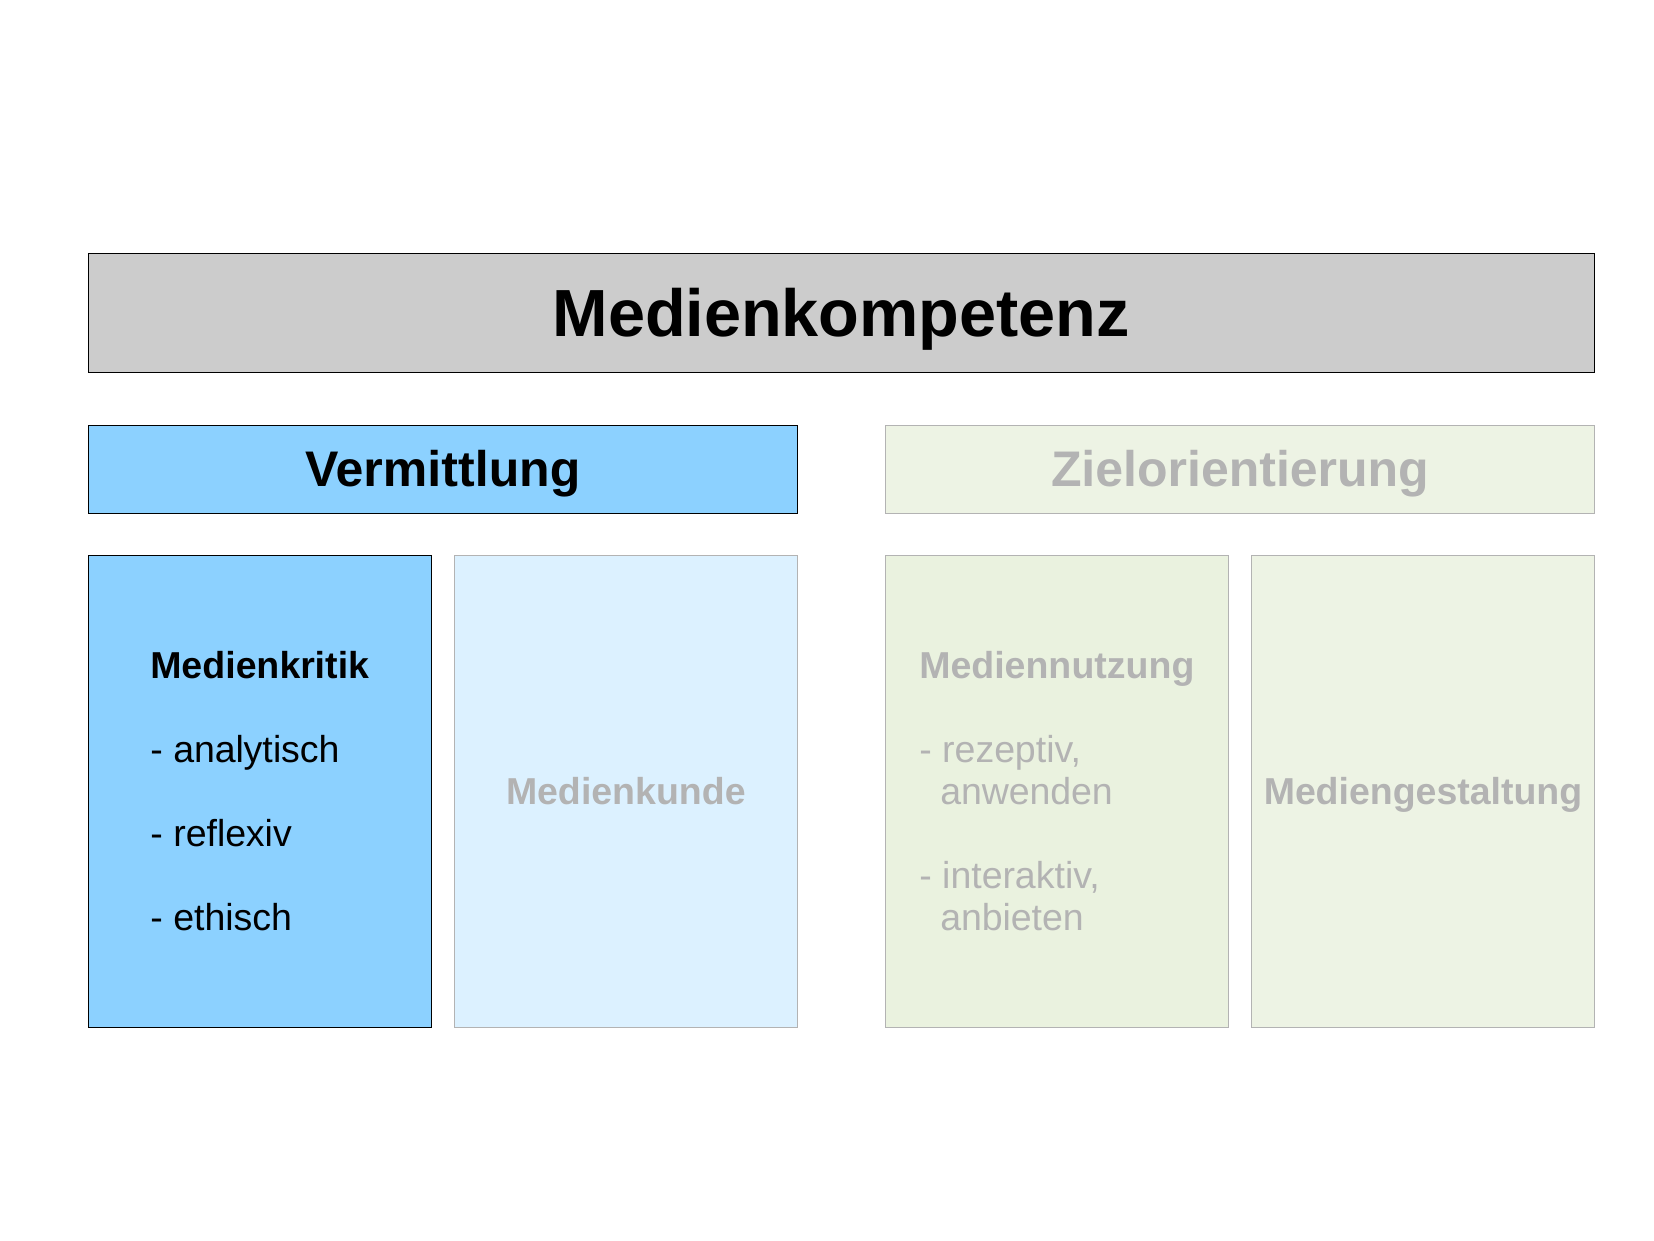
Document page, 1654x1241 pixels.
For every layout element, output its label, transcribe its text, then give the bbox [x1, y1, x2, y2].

text_box Medienkompetenz [88, 253, 1595, 373]
text_box Vermittlung [88, 425, 798, 514]
text_box [59, 236, 1625, 1093]
text_box Medienkritik - analytisch - reflexiv - ethisch [88, 555, 432, 1028]
